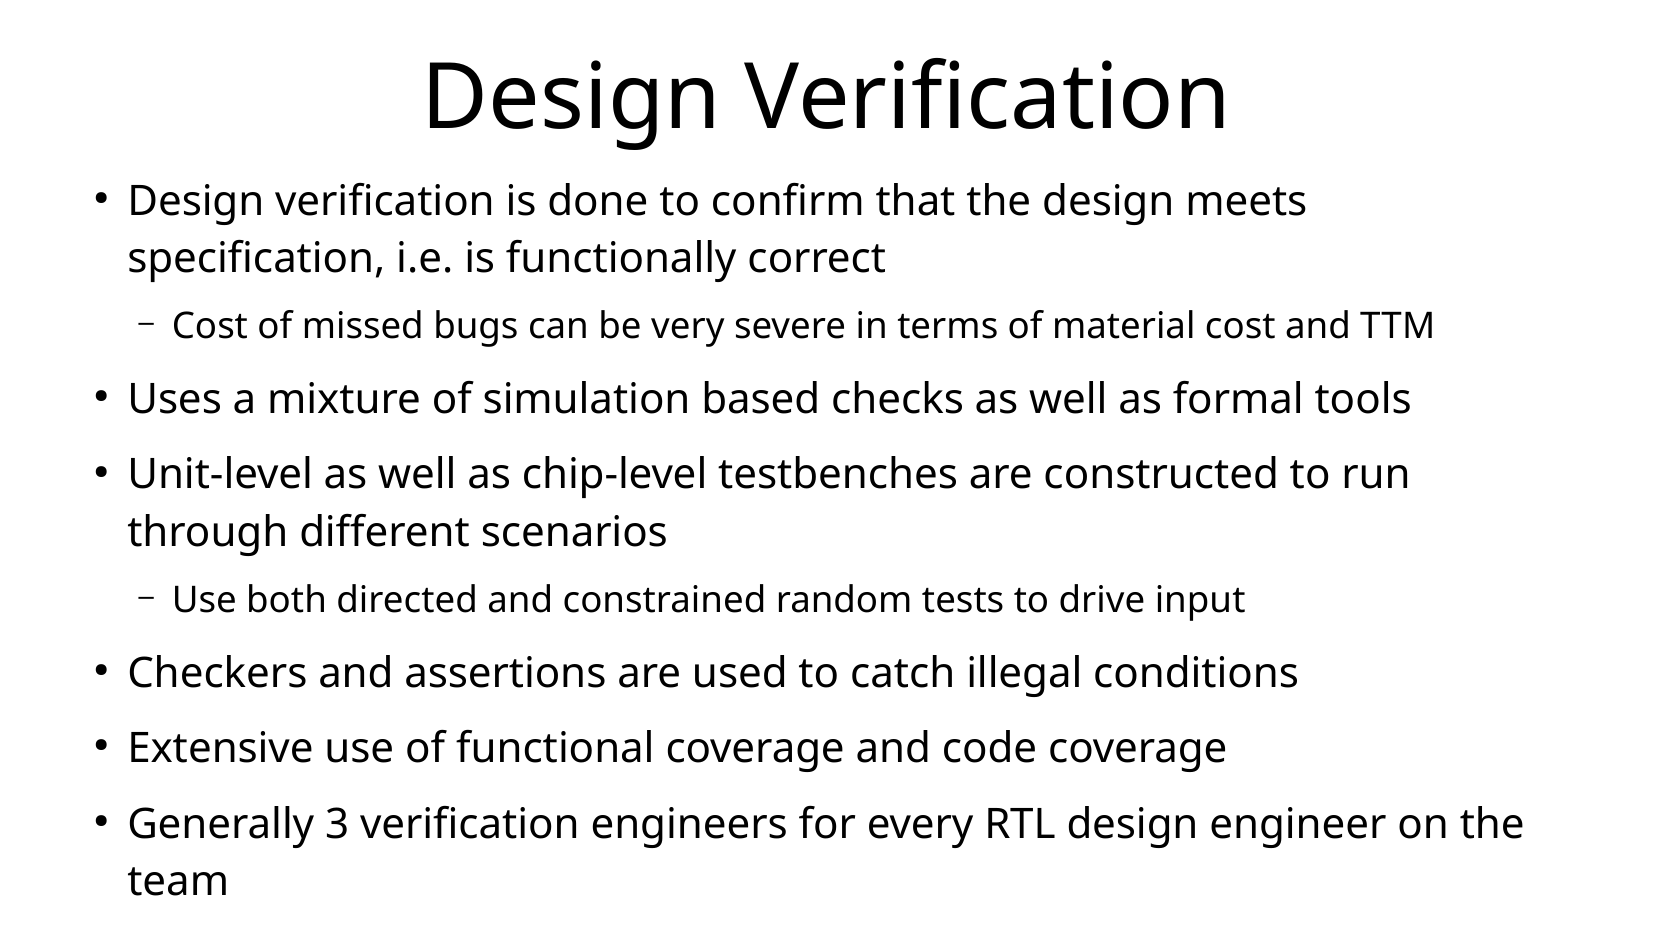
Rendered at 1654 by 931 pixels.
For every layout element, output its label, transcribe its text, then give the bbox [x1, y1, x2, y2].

list Design verification is done to confirm that the design meets specification, i.e. is functionally correct Cost of missed bugs can be very severe in terms of material cost and TTM Uses a mixture of simulation based checks as well as formal tools Unit-level as well as chip-level testbenches are constructed to run through different scenarios Use both directed and constrained random tests to drive input Checkers and assertions are used to catch illegal conditions Extensive use of functional coverage and code coverage Generally 3 verification engineers for every RTL design engineer on the team [82, 170, 1571, 916]
title Design Verification [82, 15, 1571, 170]
